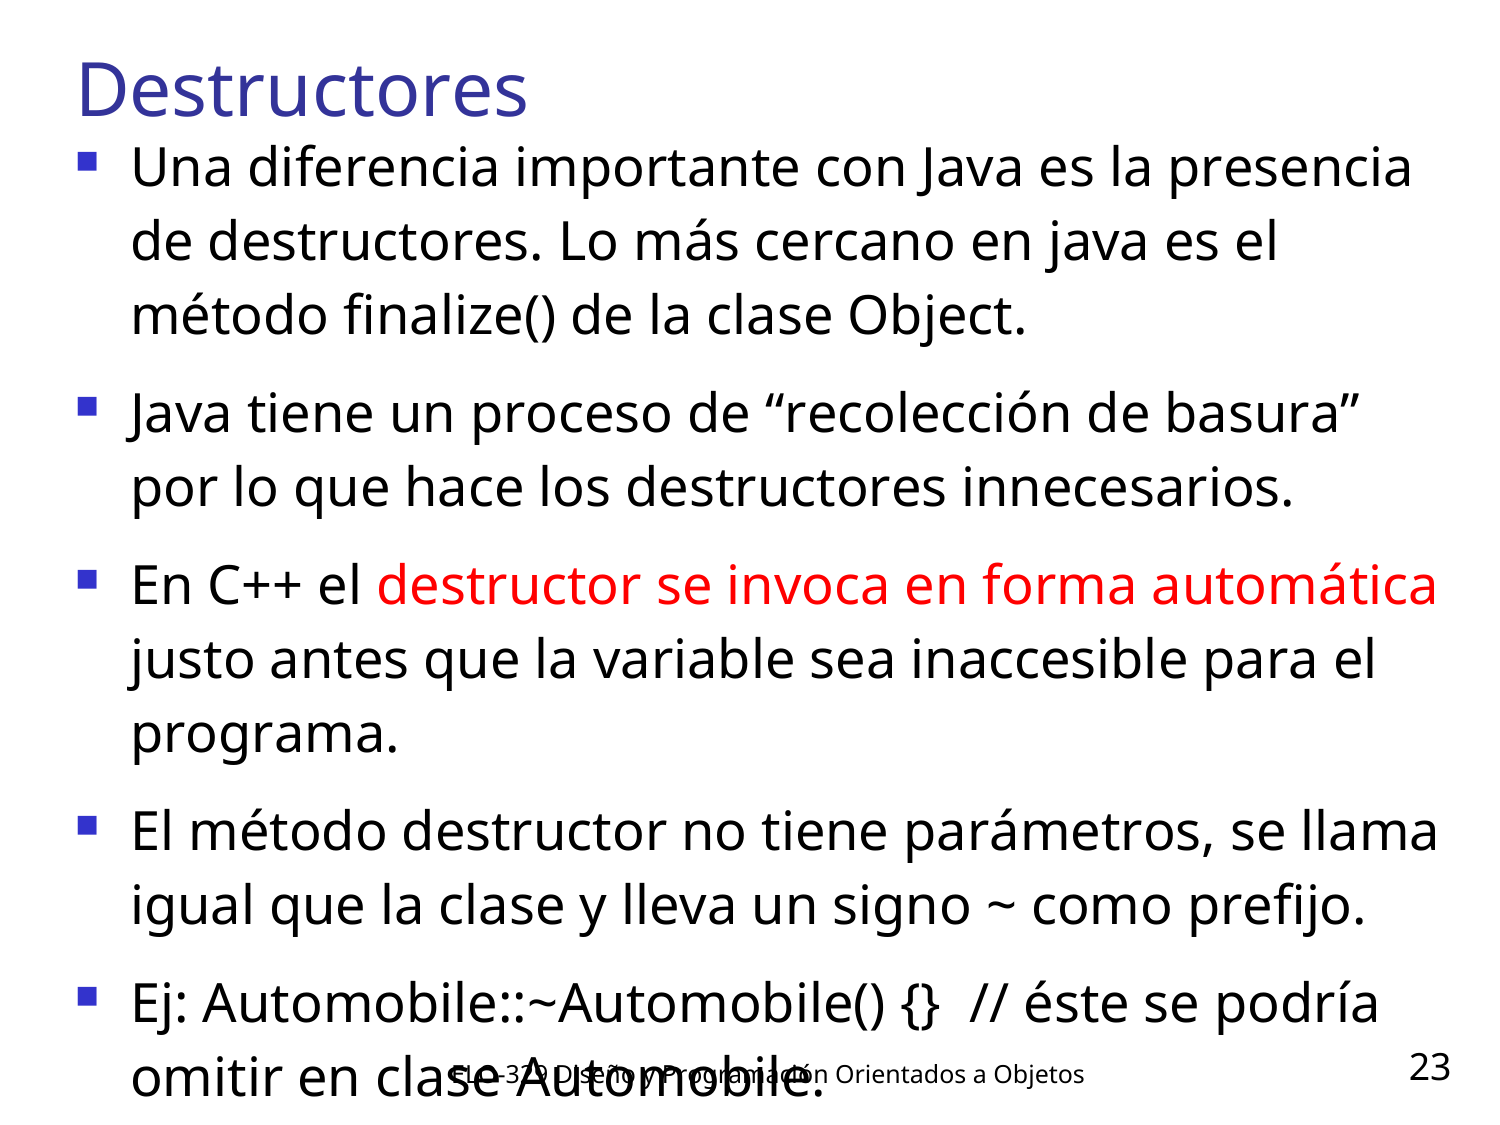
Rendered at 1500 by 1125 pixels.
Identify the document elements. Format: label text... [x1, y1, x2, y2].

list Una diferencia importante con Java es la presencia de destructores. Lo más cercano en java es el método finalize() de la clase Object. Java tiene un proceso de “recolección de basura” por lo que hace los destructores innecesarios. En C++ el destructor se invoca en forma automática justo antes que la variable sea inaccesible para el programa. El método destructor no tiene parámetros, se llama igual que la clase y lleva un signo ~ como prefijo. Ej: Automobile::~Automobile() {} // éste se podría omitir en clase Automobile. [75, 128, 1462, 945]
title Destructores [75, 9, 1500, 157]
